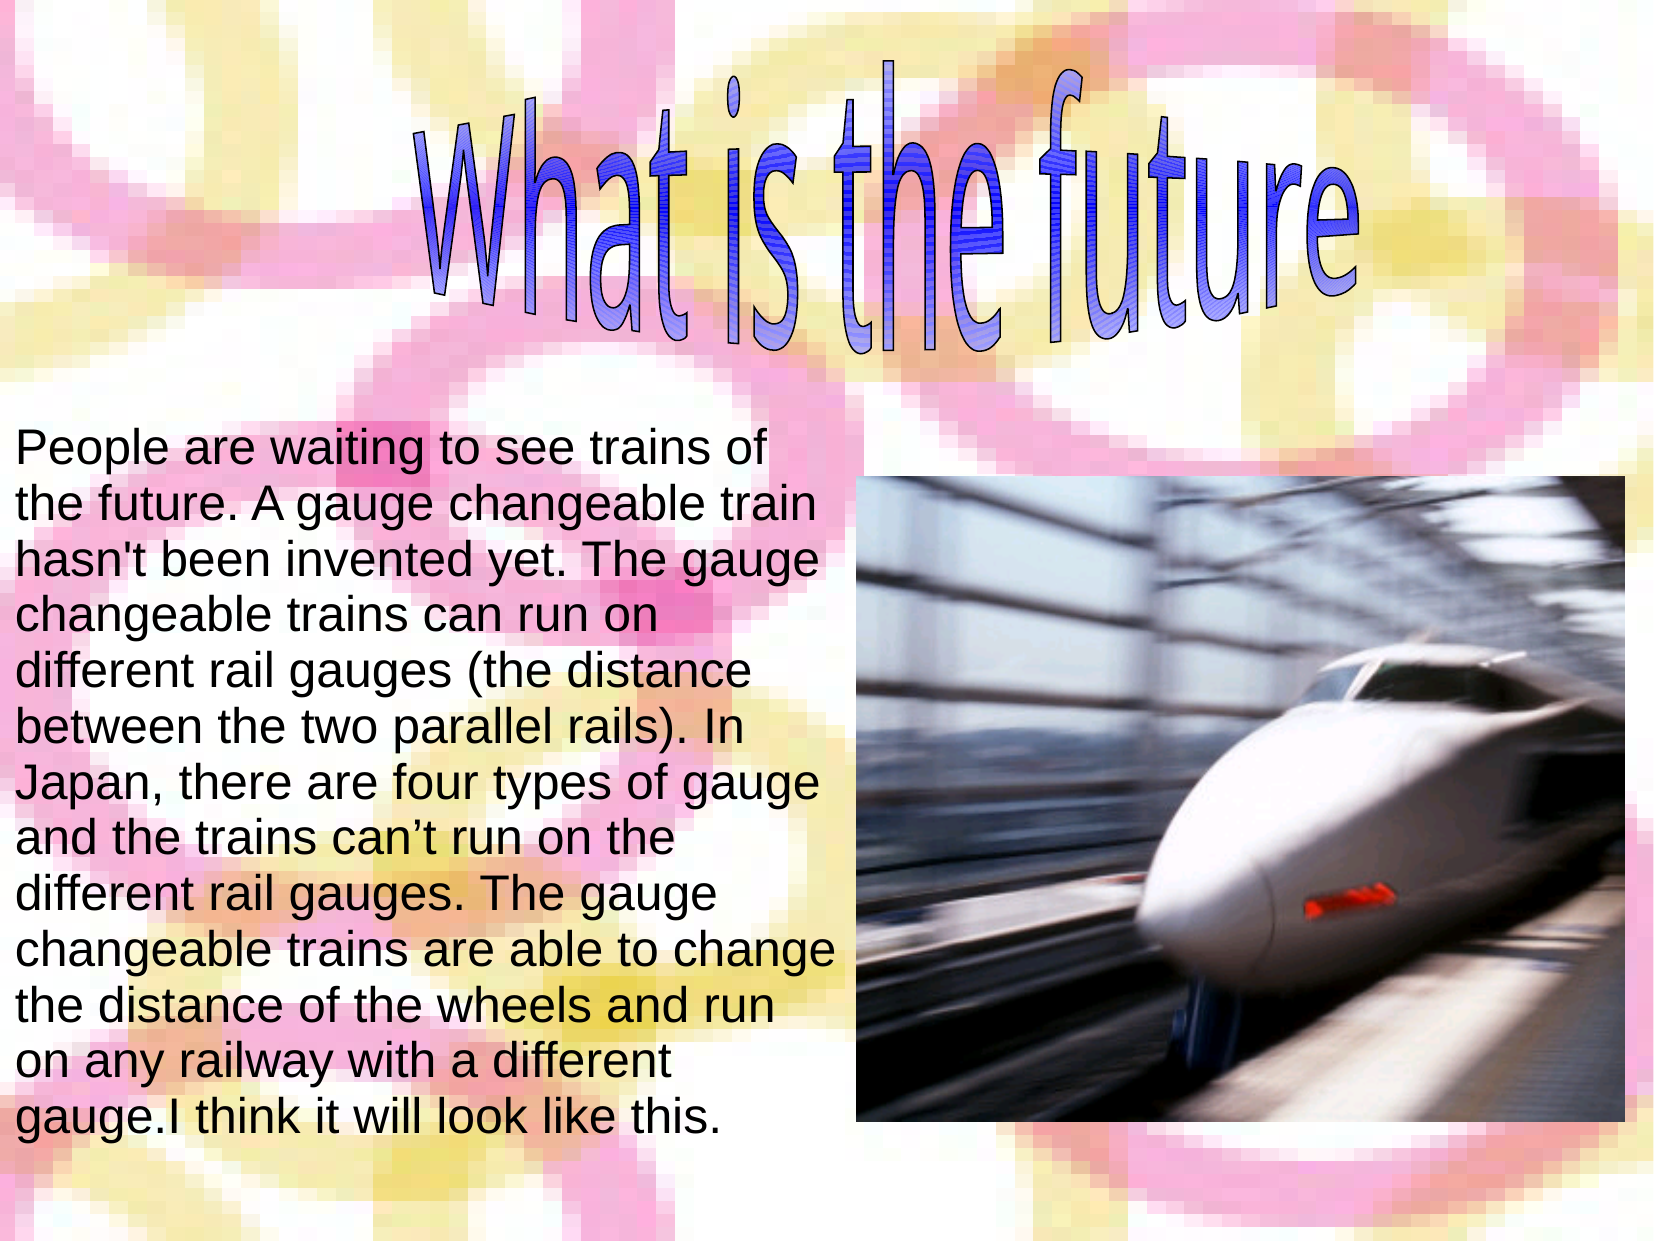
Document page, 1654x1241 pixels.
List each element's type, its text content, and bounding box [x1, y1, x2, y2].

text_box What is the future [1148, 116, 1186, 328]
text_box What is the future [650, 109, 687, 341]
text_box What is the future [1086, 151, 1138, 339]
text_box People are waiting to see trains of the future. A gauge changeable train hasn't been invented yet. The gauge changeable trains can run on different rail gauges (the distance between the two parallel rails). In Japan, there are four types of gauge and the trains can’t run on the different rail gauges. The gauge changeable trains are able to change the distance of the wheels and run on any railway with a different gauge.I think it will look like this. [0, 412, 857, 1152]
text_box What is the future [728, 148, 739, 344]
text_box What is the future [950, 143, 1003, 352]
picture [0, 0, 1654, 1241]
text_box What is the future [1307, 167, 1359, 296]
text_box What is the future [883, 60, 935, 351]
text_box What is the future [753, 143, 798, 351]
text_box What is the future [727, 76, 740, 118]
text_box What is the future [590, 152, 640, 332]
text_box What is the future [1039, 69, 1083, 343]
text_box What is the future [413, 114, 515, 306]
text_box What is the future [525, 97, 577, 322]
text_box What is the future [1266, 163, 1302, 308]
text_box What is the future [834, 99, 872, 354]
text_box What is the future [1196, 158, 1248, 321]
